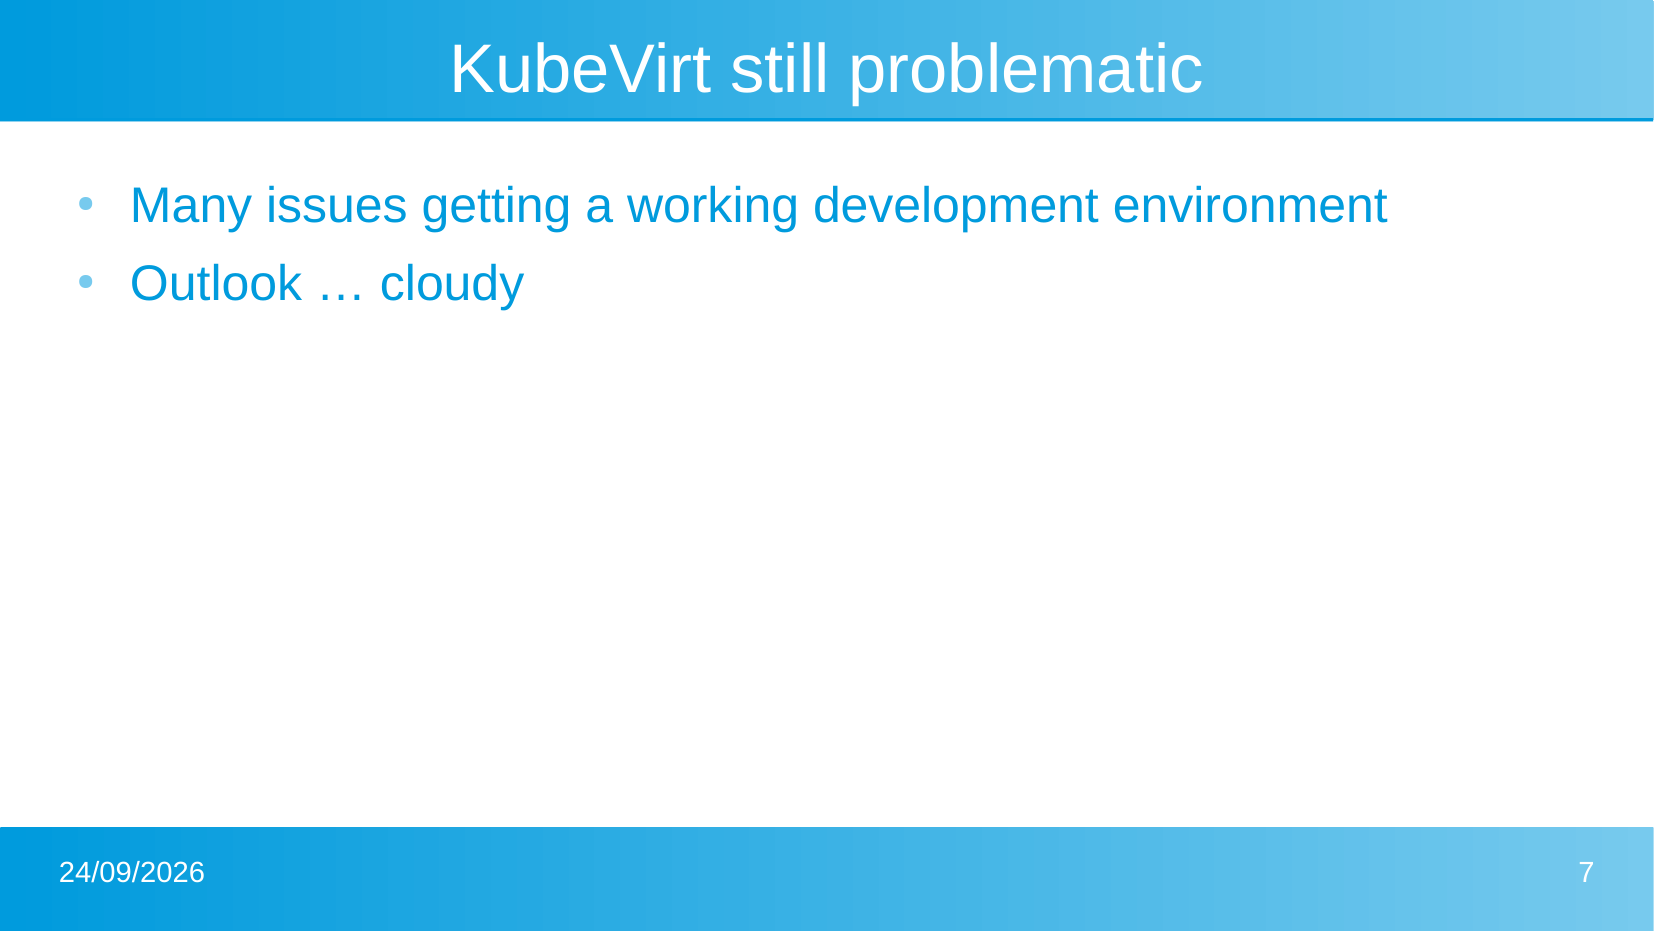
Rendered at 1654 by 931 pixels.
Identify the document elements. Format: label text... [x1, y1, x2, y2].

title KubeVirt still problematic [59, 29, 1595, 108]
list Many issues getting a working development environment Outlook … cloudy [59, 177, 1595, 768]
